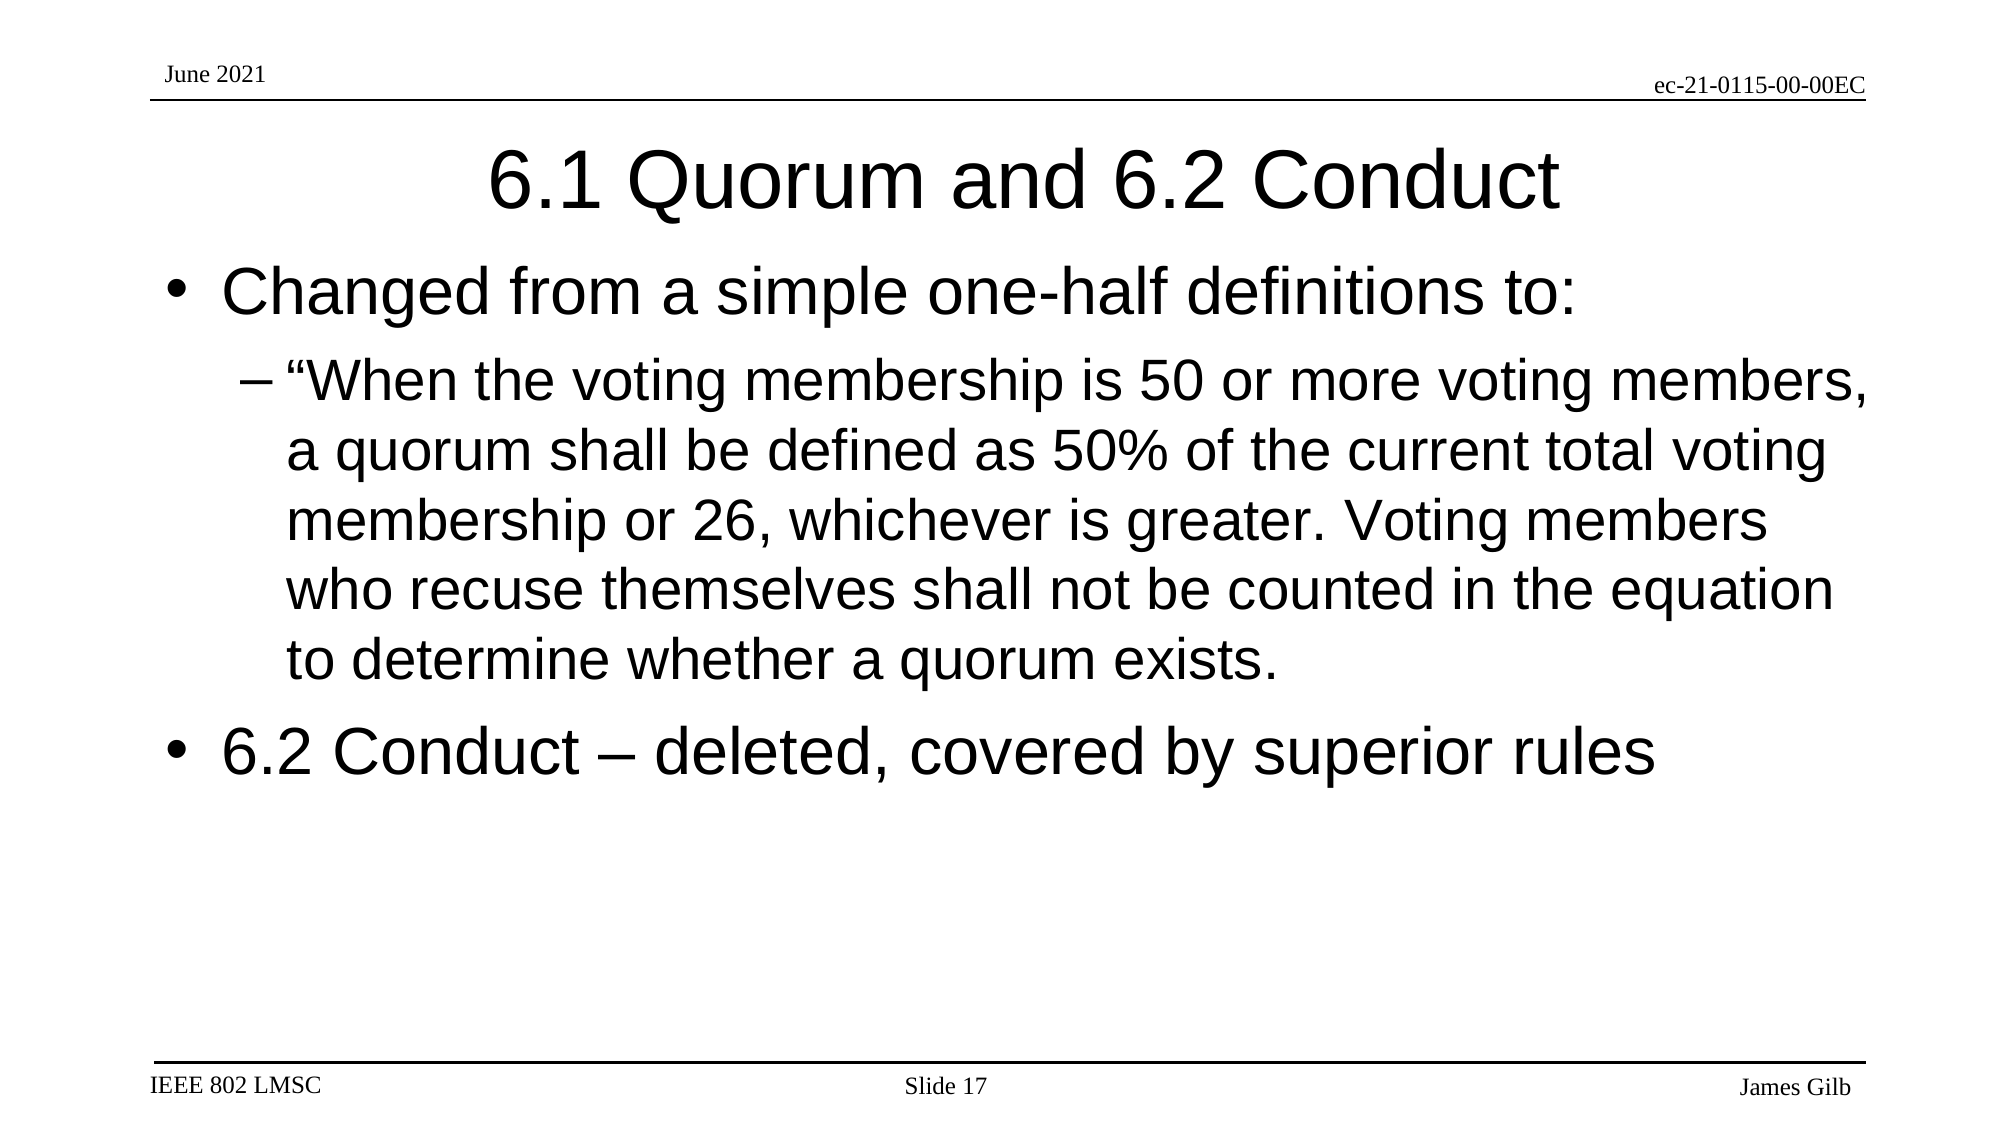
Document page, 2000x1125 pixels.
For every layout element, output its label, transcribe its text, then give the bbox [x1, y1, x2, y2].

list Changed from a simple one-half definitions to: “When the voting membership is 50 or more voting members, a quorum shall be defined as 50% of the current total voting membership or 26, whichever is greater. Voting members who recuse themselves shall not be counted in the equation to determine whether a quorum exists. 6.2 Conduct – deleted, covered by superior rules [149, 239, 1900, 1051]
title 6.1 Quorum and 6.2 Conduct [149, 112, 1900, 238]
